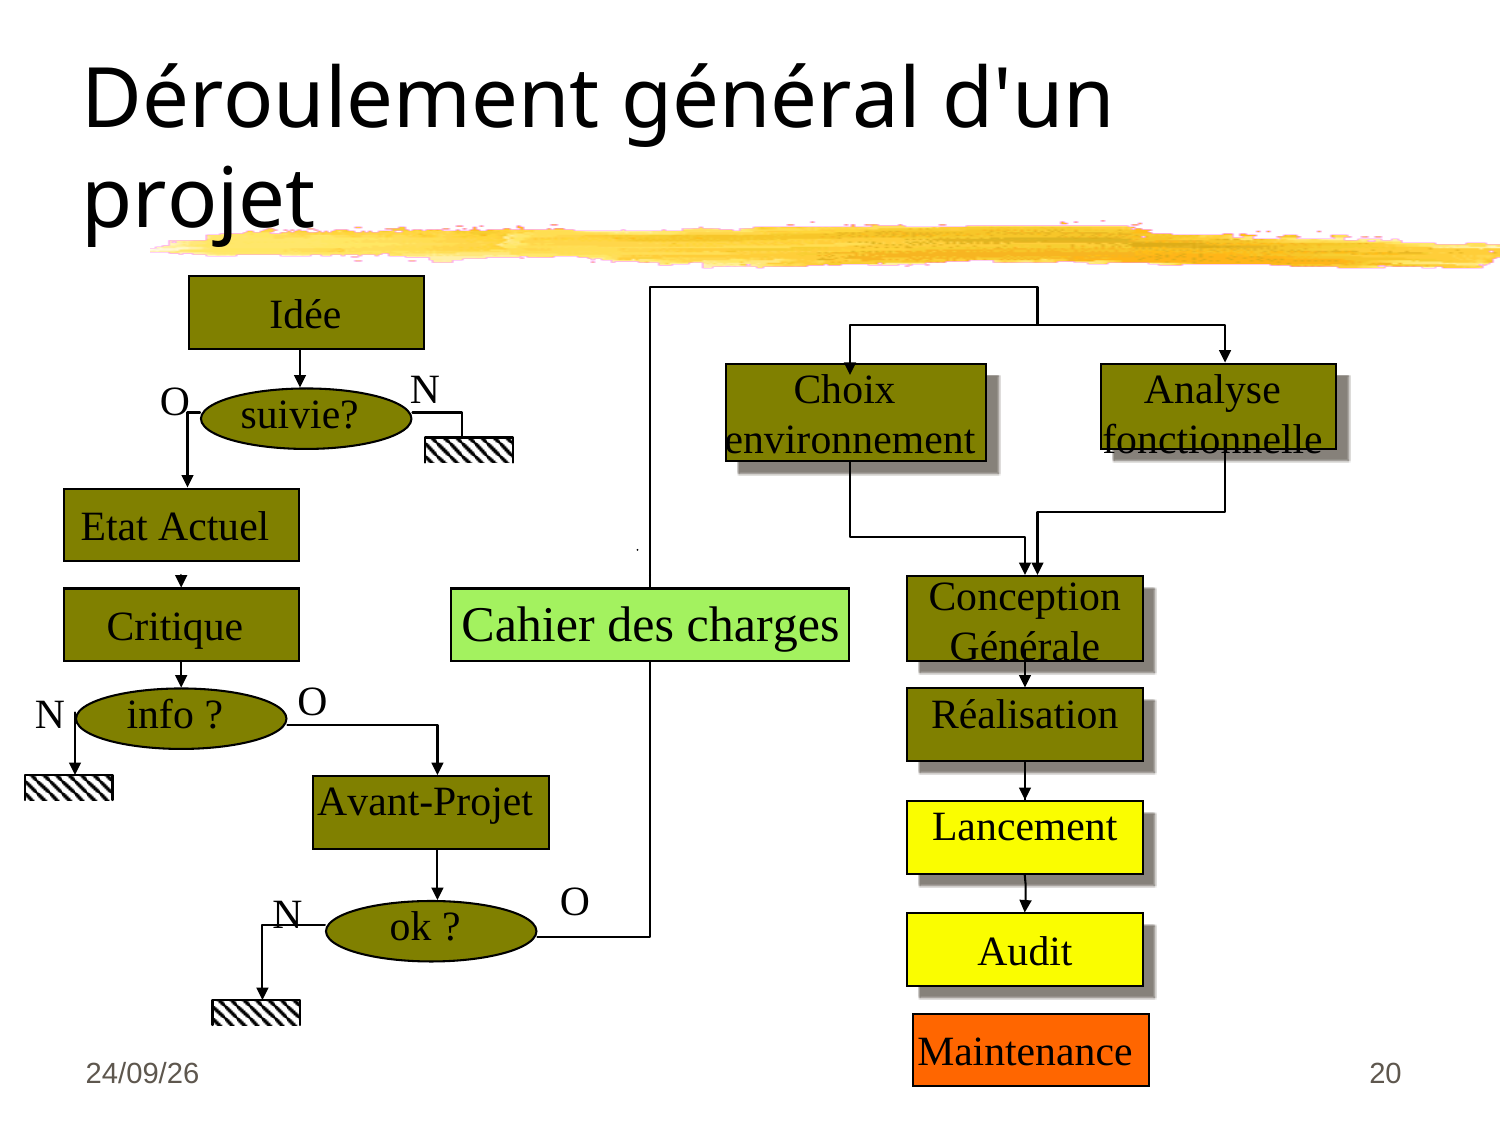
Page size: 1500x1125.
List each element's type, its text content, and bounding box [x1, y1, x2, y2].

text_box [123, 693, 282, 749]
text_box O [282, 666, 343, 732]
text_box [376, 903, 537, 962]
title Déroulement général d'un projet [66, 37, 1342, 225]
text_box Critique [91, 591, 259, 657]
text_box [63, 588, 299, 662]
text_box Audit [962, 916, 1088, 982]
text_box [425, 437, 513, 463]
text_box [325, 905, 374, 957]
text_box [907, 913, 1143, 987]
text_box [907, 688, 1143, 762]
text_box N [257, 879, 318, 944]
text_box [63, 488, 299, 562]
text_box Analyse fonctionnelle [1087, 354, 1338, 469]
text_box Avant-Projet [302, 766, 549, 832]
text_box Choix environnement [709, 354, 991, 469]
picture [150, 215, 1500, 279]
text_box Cahier des charges [446, 584, 855, 659]
text_box Maintenance [902, 1016, 1148, 1082]
text_box N [394, 354, 455, 419]
text_box <numéro> [1104, 1021, 1417, 1097]
text_box Lancement [917, 791, 1133, 857]
text_box O [544, 866, 605, 932]
text_box [80, 696, 111, 742]
text_box [248, 444, 364, 449]
text_box [907, 575, 912, 662]
text_box [913, 1013, 1149, 1087]
text_box [1137, 575, 1143, 662]
text_box Etat Actuel [65, 491, 285, 557]
text_box 20/01/15 [70, 1021, 384, 1097]
text_box [25, 775, 113, 800]
text_box [313, 832, 549, 849]
text_box [188, 275, 424, 349]
text_box info ? [111, 679, 239, 744]
text_box [212, 1000, 300, 1025]
text_box N [19, 679, 80, 744]
text_box ok ? [374, 891, 476, 957]
text_box [907, 800, 1143, 874]
text_box Conception Générale [912, 561, 1137, 677]
text_box O [144, 366, 205, 432]
text_box [205, 399, 225, 438]
text_box Idée [254, 279, 357, 344]
text_box Réalisation [916, 679, 1134, 744]
text_box suivie? [225, 379, 374, 444]
text_box [374, 395, 412, 442]
